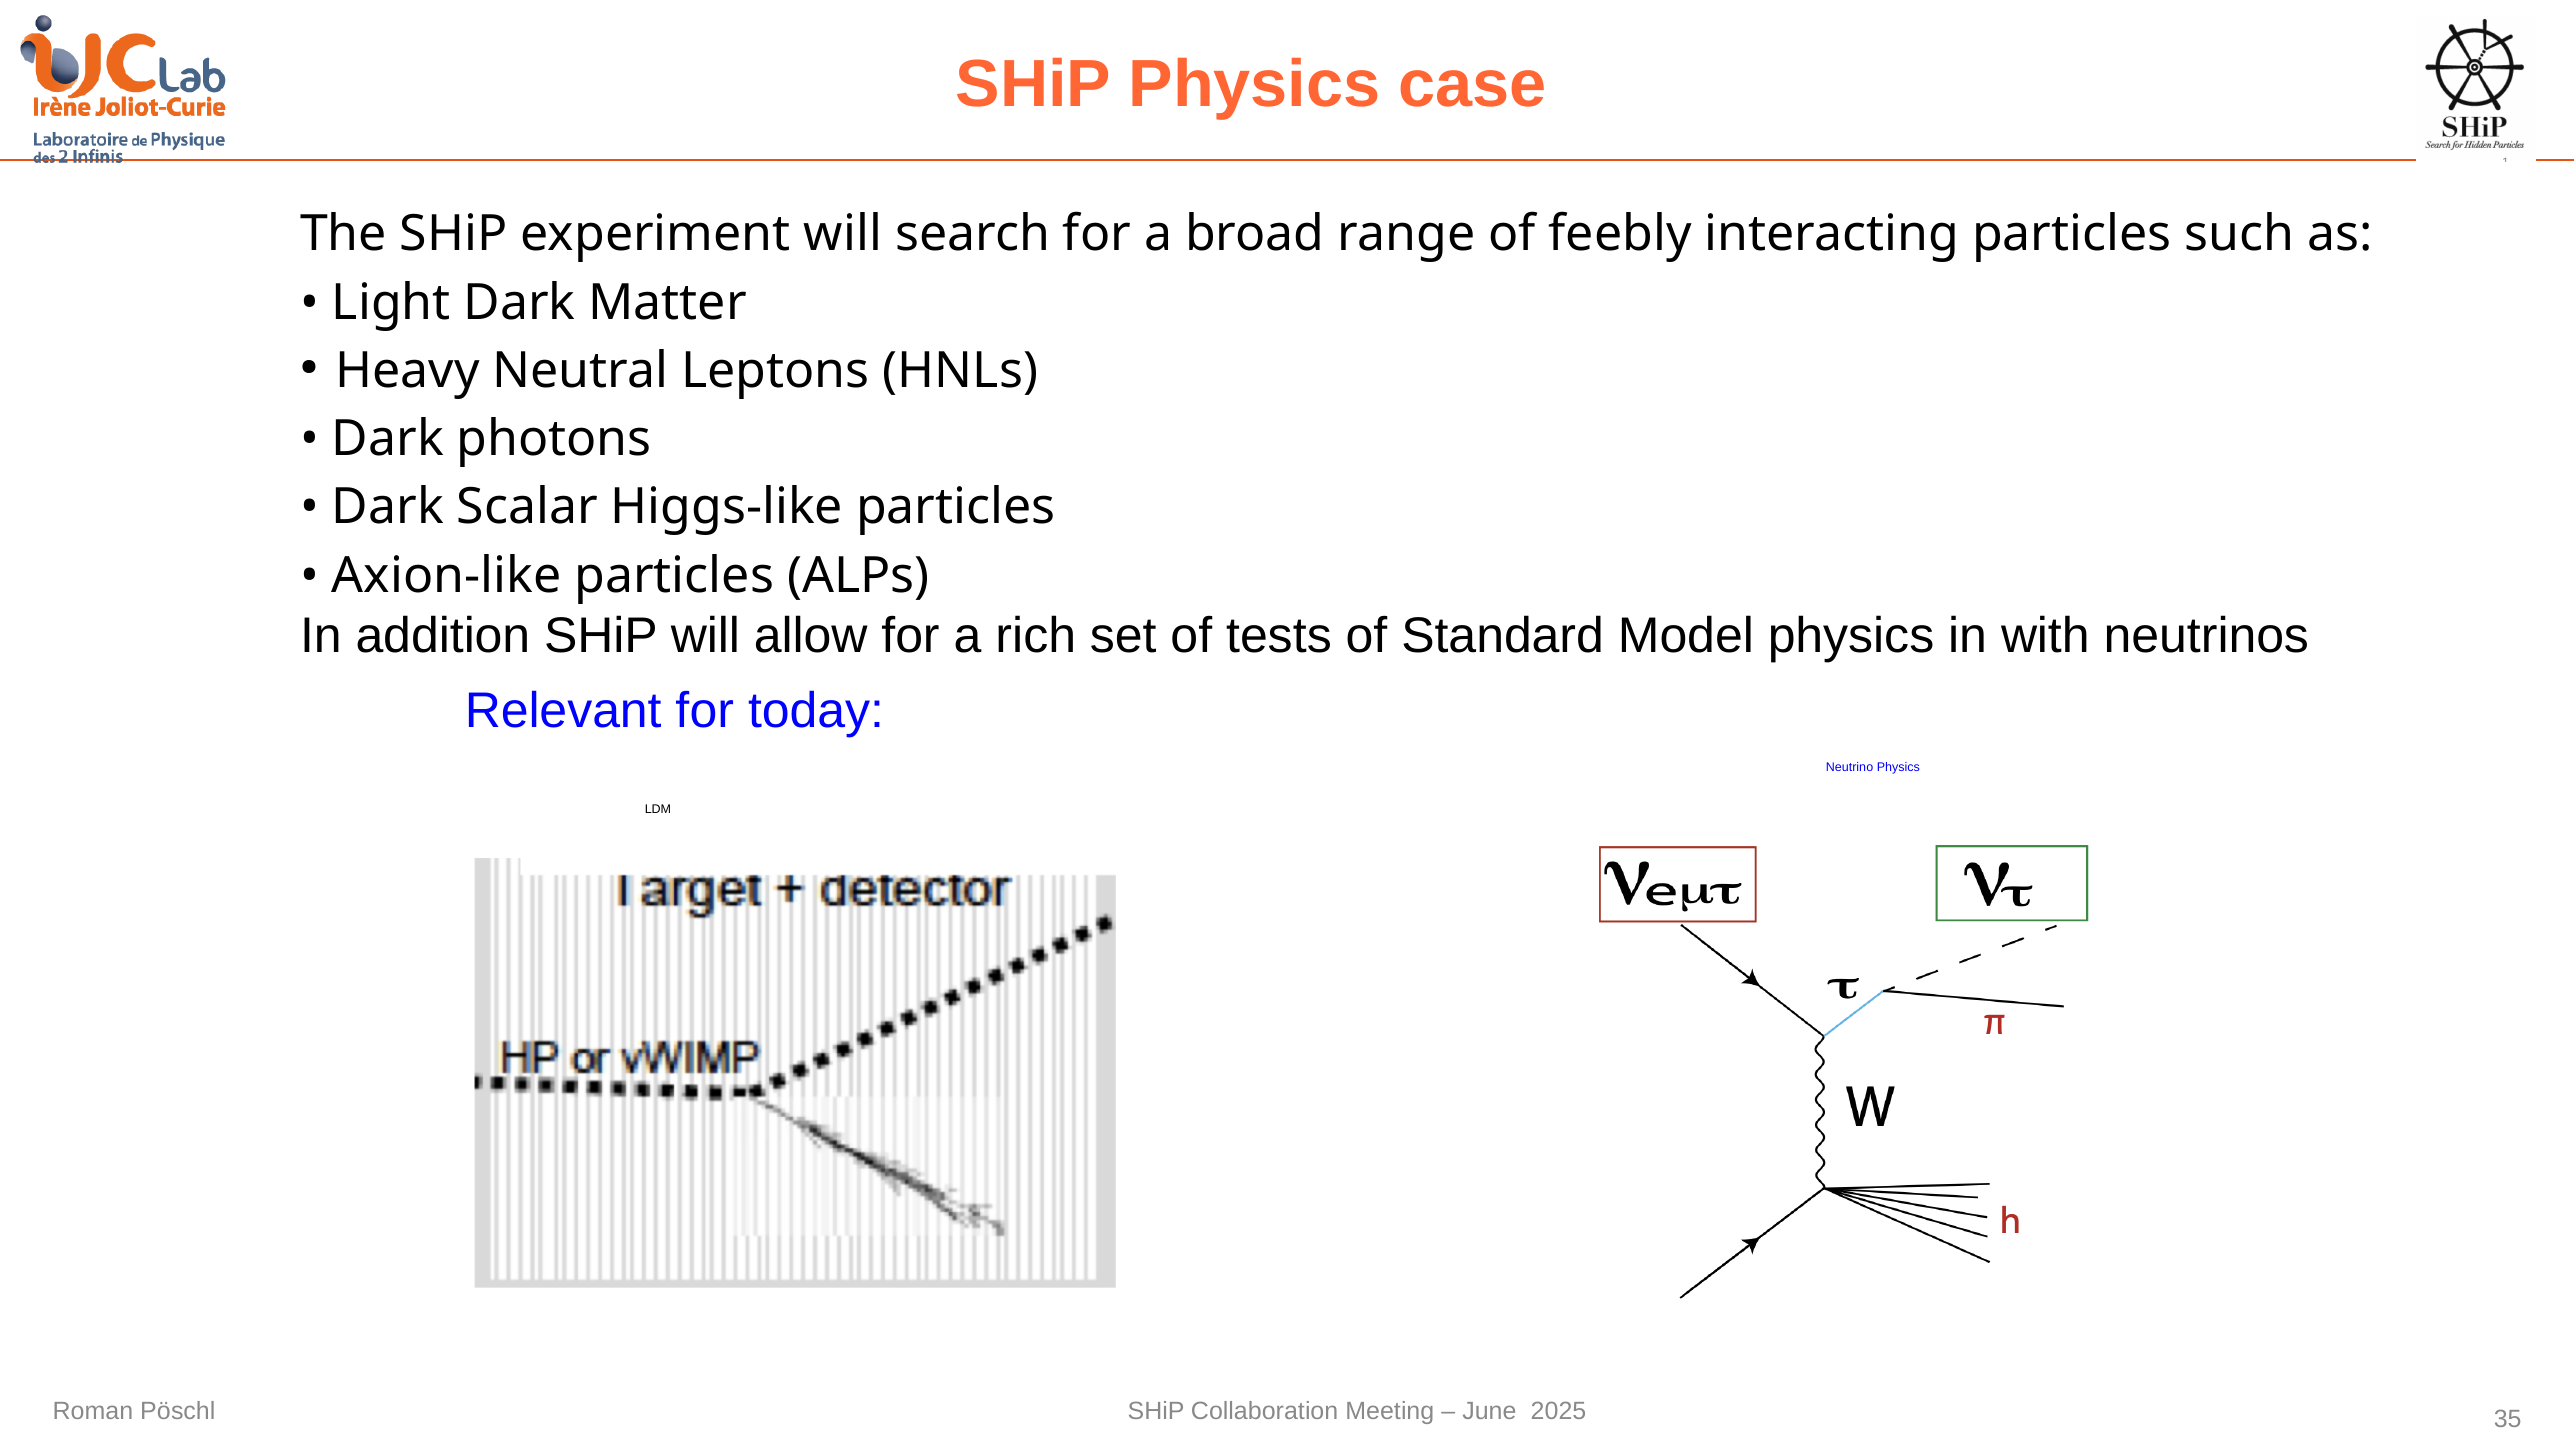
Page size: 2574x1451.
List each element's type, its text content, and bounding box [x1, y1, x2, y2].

picture [1578, 808, 2131, 1335]
text_box The SHiP experiment will search for a broad range of feebly interacting particles such as: • Light Dark Matter Heavy Neutral Leptons (HNLs) • Dark photons • Dark Scalar Higgs-like particles • Axion-like particles (ALPs) In addition SHiP will allow for a rich set of tests of Standard Model physics in with neutrinos [285, 190, 2387, 671]
title SHiP Physics case [93, 34, 2410, 132]
text_box Relevant for today: [450, 675, 900, 746]
text_box Neutrino Physics [1811, 753, 2123, 811]
picture [2416, 11, 2536, 162]
text_box LDM [630, 795, 739, 852]
picture [4, 0, 241, 178]
picture [462, 856, 1141, 1311]
